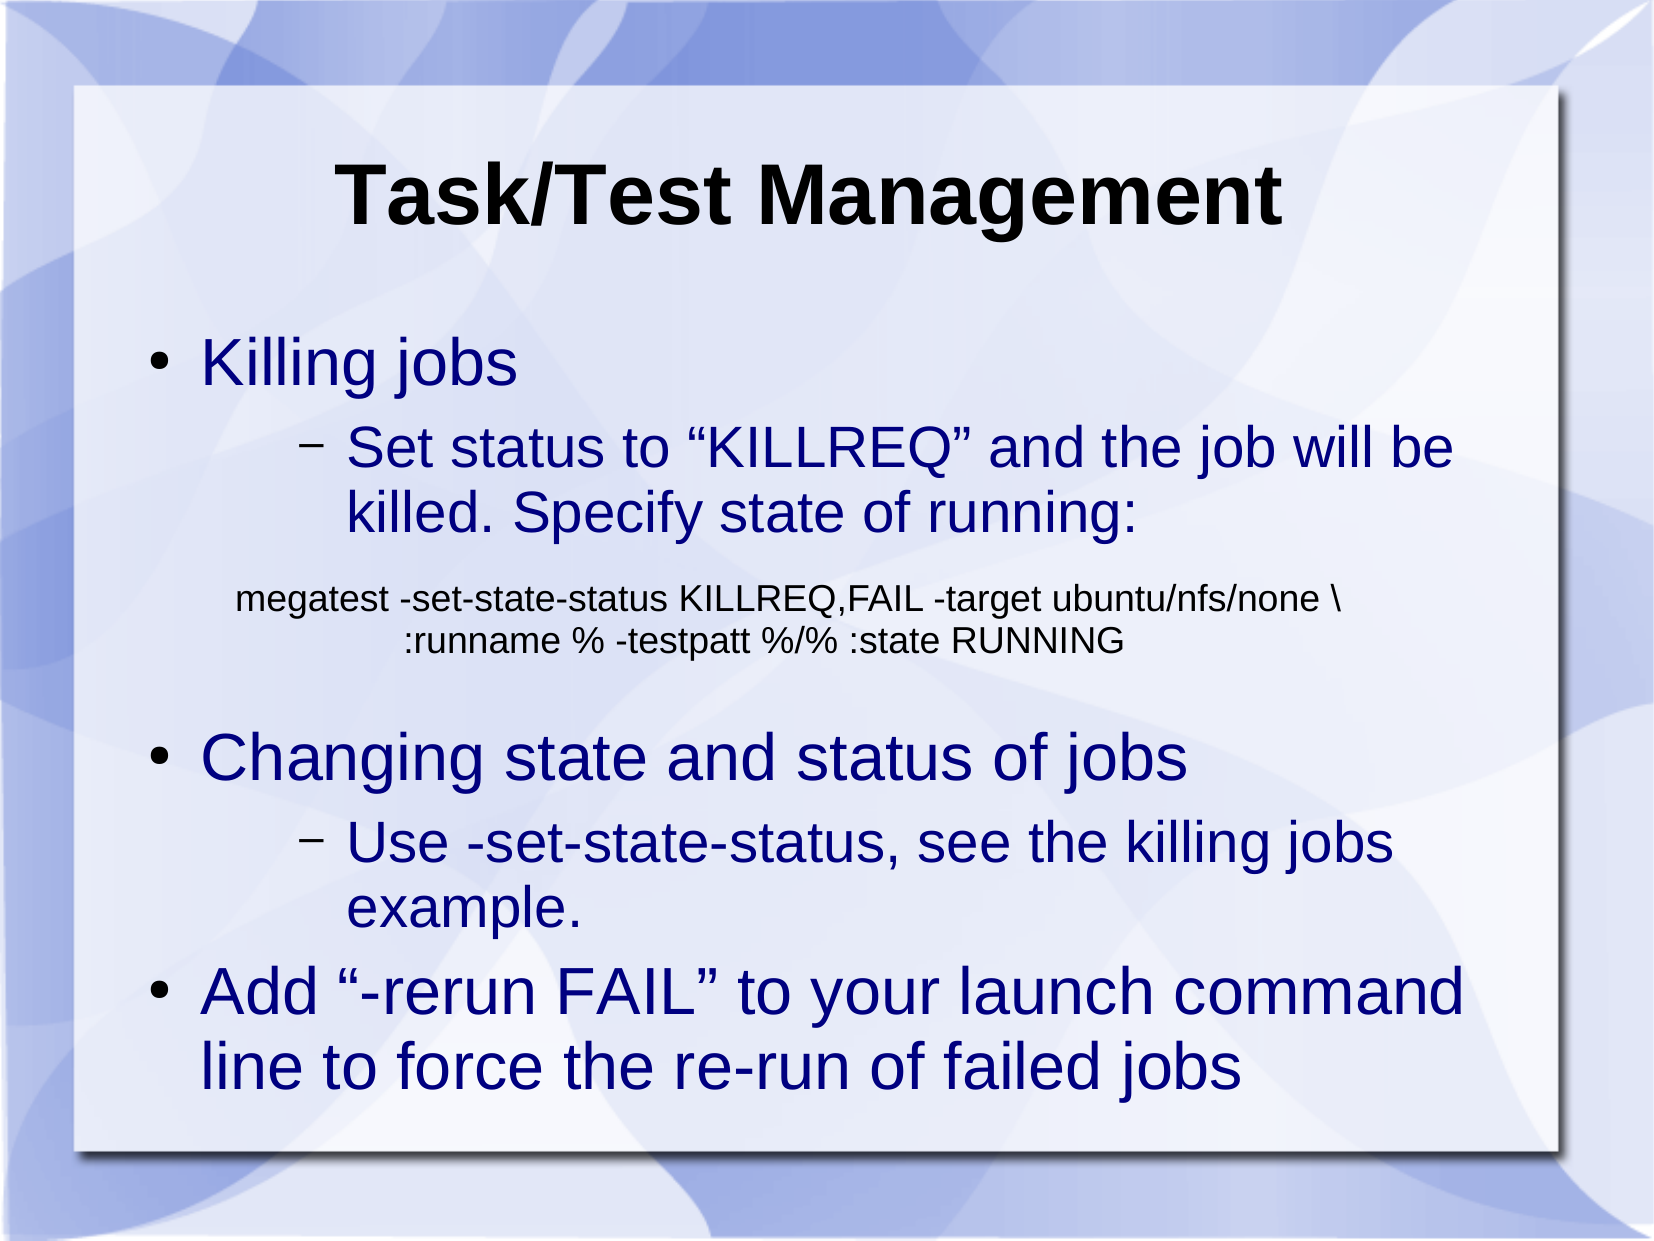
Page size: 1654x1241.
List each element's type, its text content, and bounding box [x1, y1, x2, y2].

list Killing jobs Set status to “KILLREQ” and the job will be killed. Specify state of running: Changing state and status of jobs Use -set-state-status, see the killing jobs example. Add “-rerun FAIL” to your launch command line to force the re-run of failed jobs [129, 324, 1489, 1105]
picture [0, 0, 1654, 1241]
text_box megatest -set-state-status KILLREQ,FAIL -target ubuntu/nfs/none \ :runname % -testpatt %/% :state RUNNING [210, 570, 1456, 669]
title Task/Test Management [82, 90, 1536, 298]
